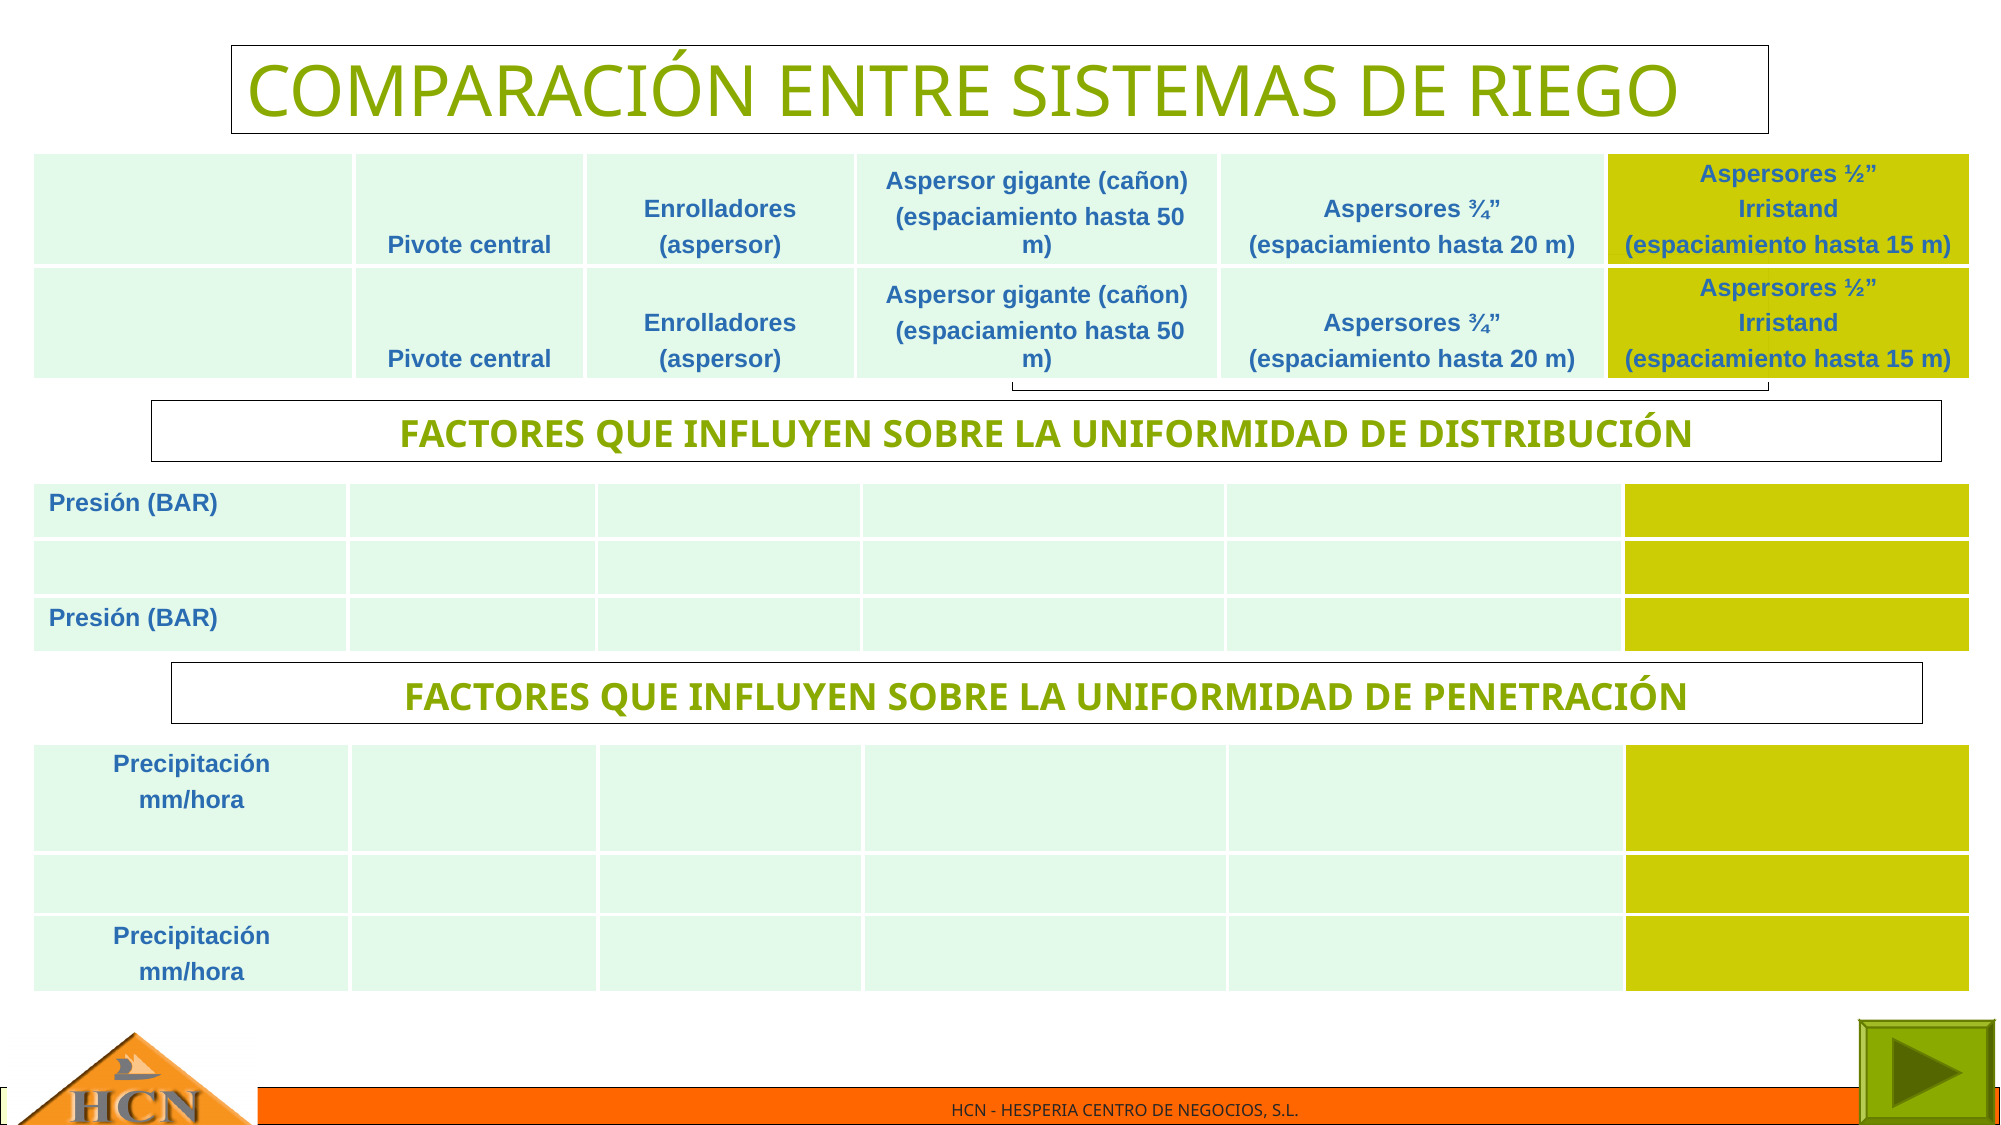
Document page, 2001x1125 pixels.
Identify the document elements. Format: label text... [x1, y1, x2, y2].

table_cell [1625, 598, 1969, 651]
text_box 1 [0, 1087, 7, 1125]
table_cell Pivote central [356, 268, 583, 378]
title COMPARACIÓN ENTRE SISTEMAS DE RIEGO [231, 45, 1769, 134]
table_cell [863, 541, 1224, 594]
table_cell [350, 541, 595, 594]
table_header Pivote central [356, 154, 583, 264]
table_header [865, 745, 1226, 851]
table_cell [865, 916, 1226, 991]
table_cell [598, 598, 860, 651]
table_cell [600, 855, 861, 913]
table_cell [34, 541, 346, 594]
table_cell [34, 268, 352, 378]
table_cell [1229, 855, 1623, 913]
text_box [1861, 1020, 1995, 1125]
table_header [352, 745, 596, 851]
table_cell [1229, 916, 1623, 991]
table_header [598, 484, 860, 537]
table_cell Presión (BAR) [34, 598, 346, 651]
table_cell [600, 916, 861, 991]
picture [7, 1029, 258, 1125]
table_cell Precipitación mm/hora [34, 916, 348, 991]
table_header Precipitación mm/hora [34, 745, 348, 851]
table_header Enrolladores (aspersor) [587, 154, 854, 264]
table_cell [1625, 541, 1969, 594]
table_cell [598, 541, 860, 594]
table_header Presión (BAR) [34, 484, 346, 537]
table_cell [352, 855, 596, 913]
text_box HCN - HESPERIA CENTRO DE NEGOCIOS, S.L. [258, 1087, 1859, 1125]
table_header [1626, 745, 1969, 851]
table_header Aspersores ½” Irristand (espaciamiento hasta 15 m) [1608, 154, 1969, 264]
table_cell [863, 598, 1224, 651]
table_cell [350, 598, 595, 651]
table_cell [1227, 598, 1621, 651]
text_box FACTORES QUE INFLUYEN SOBRE LA UNIFORMIDAD DE DISTRIBUCIÓN [151, 400, 1942, 462]
list [1012, 382, 1769, 391]
table_cell [34, 855, 348, 913]
table_cell Aspersores ¾” (espaciamiento hasta 20 m) [1221, 268, 1604, 378]
table_cell [352, 916, 596, 991]
table_cell [1626, 916, 1969, 991]
table_header Aspersores ¾” (espaciamiento hasta 20 m) [1221, 154, 1604, 264]
table_header [1227, 484, 1621, 537]
table_header [350, 484, 595, 537]
table_cell Aspersor gigante (cañon) (espaciamiento hasta 50 m) [857, 268, 1217, 378]
table_cell [1227, 541, 1621, 594]
table_header [600, 745, 861, 851]
table_header Aspersor gigante (cañon) (espaciamiento hasta 50 m) [857, 154, 1217, 264]
table_header [1229, 745, 1623, 851]
table_header [863, 484, 1224, 537]
table_header [34, 154, 352, 264]
table_cell Aspersores ½” Irristand (espaciamiento hasta 15 m) [1608, 268, 1969, 378]
table_cell Enrolladores (aspersor) [587, 268, 854, 378]
table_cell [1626, 855, 1969, 913]
text_box FACTORES QUE INFLUYEN SOBRE LA UNIFORMIDAD DE PENETRACIÓN [171, 662, 1923, 724]
table_cell [865, 855, 1226, 913]
table_header [1625, 484, 1969, 537]
